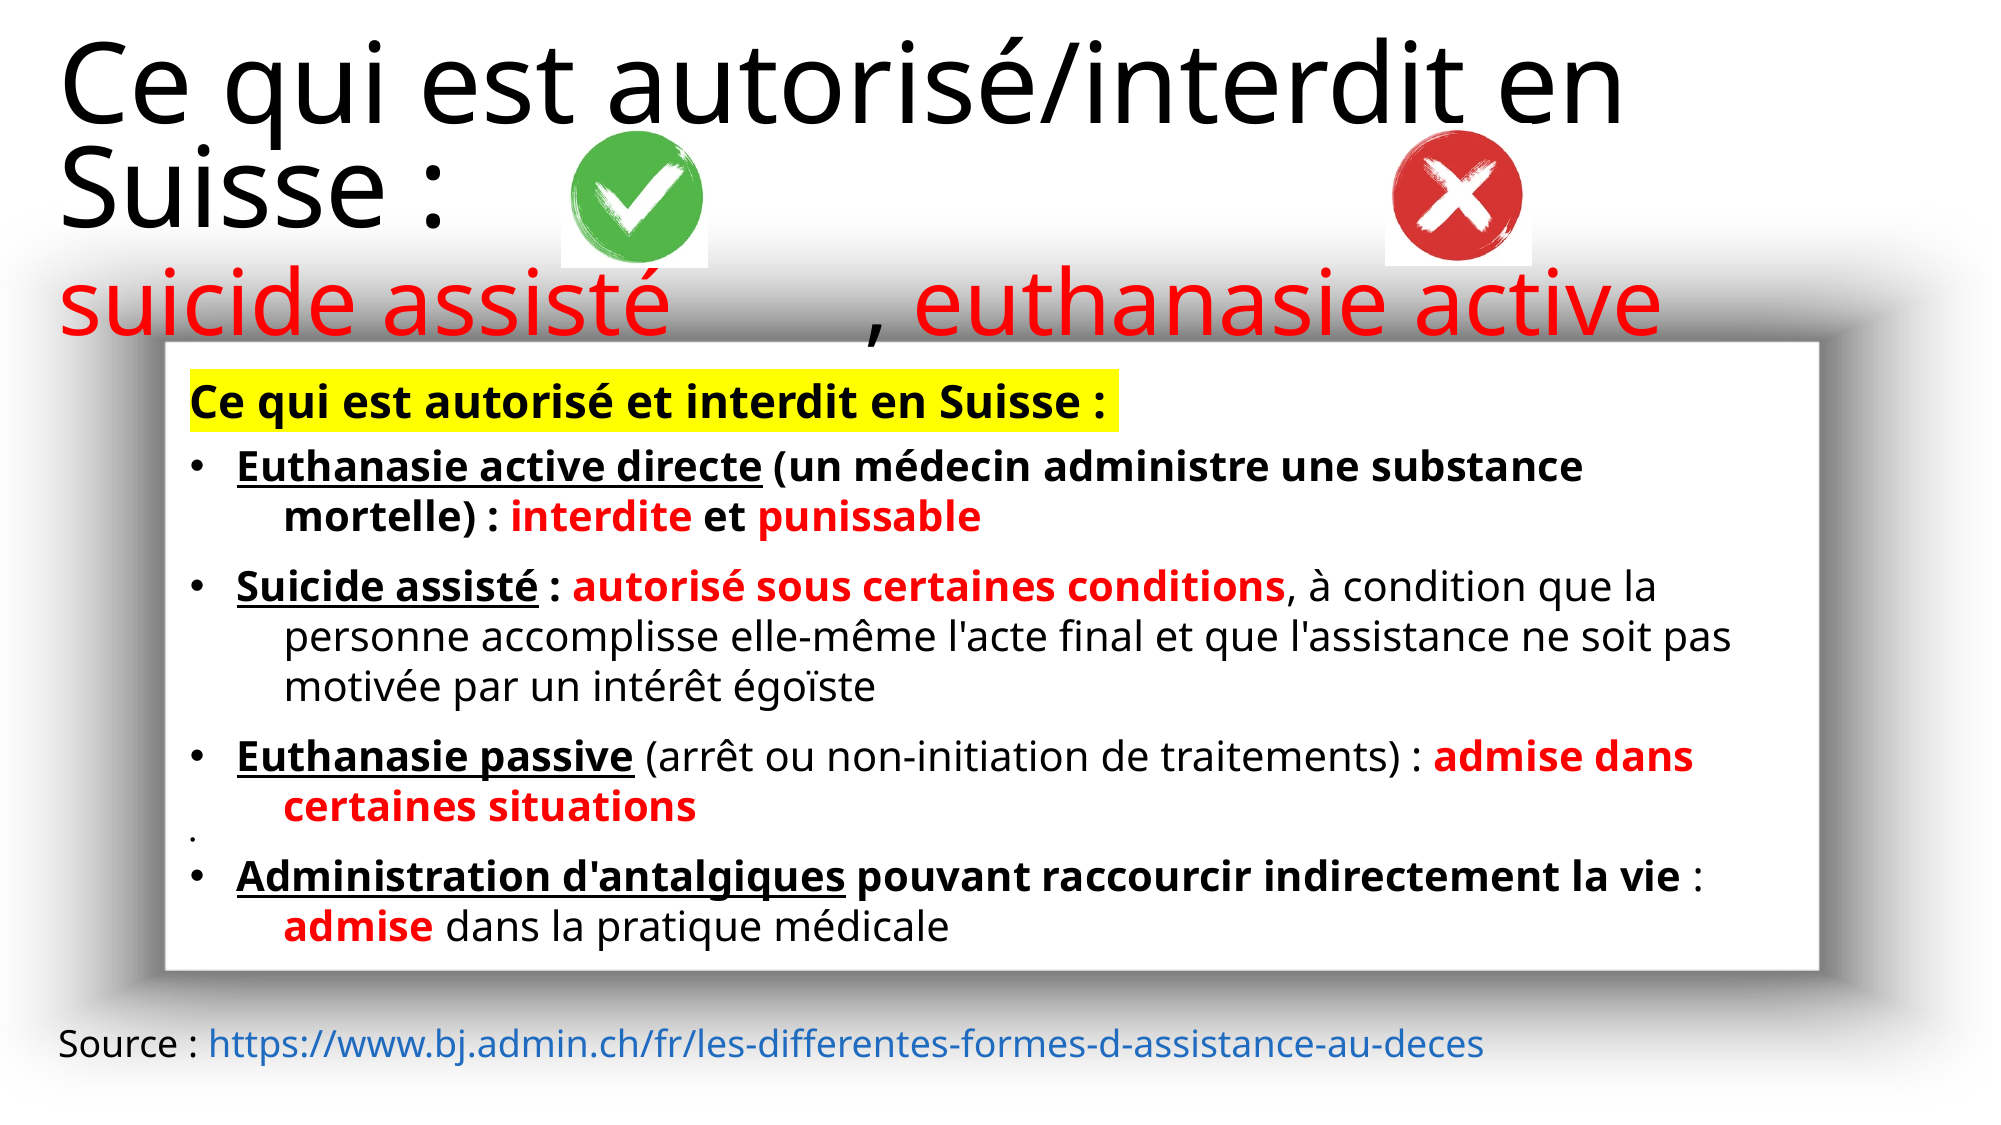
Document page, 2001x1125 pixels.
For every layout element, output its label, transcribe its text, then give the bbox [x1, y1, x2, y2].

text_box Ce qui est autorisé/interdit en Suisse : suicide assisté , euthanasie active [43, 35, 1724, 261]
text_box Source : https://www.bj.admin.ch/fr/les-differentes-formes-d-assistance-au-deces [43, 1012, 1609, 1074]
picture [0, 123, 1993, 1106]
text_box Ce qui est autorisé et interdit en Suisse : Euthanasie active directe (un médecin administre une substance mortelle) : interdite et punissable Suicide assisté : autorisé sous certaines conditions, à condition que la personne accomplisse elle-même l'acte final et que l'assistance ne soit pas motivée par un intérêt égoïste Euthanasie passive (arrêt ou non-initiation de traitements) : admise dans certaines situations Administration d'antalgiques pouvant raccourcir indirectement la vie : admise dans la pratique médicale [174, 364, 1826, 971]
